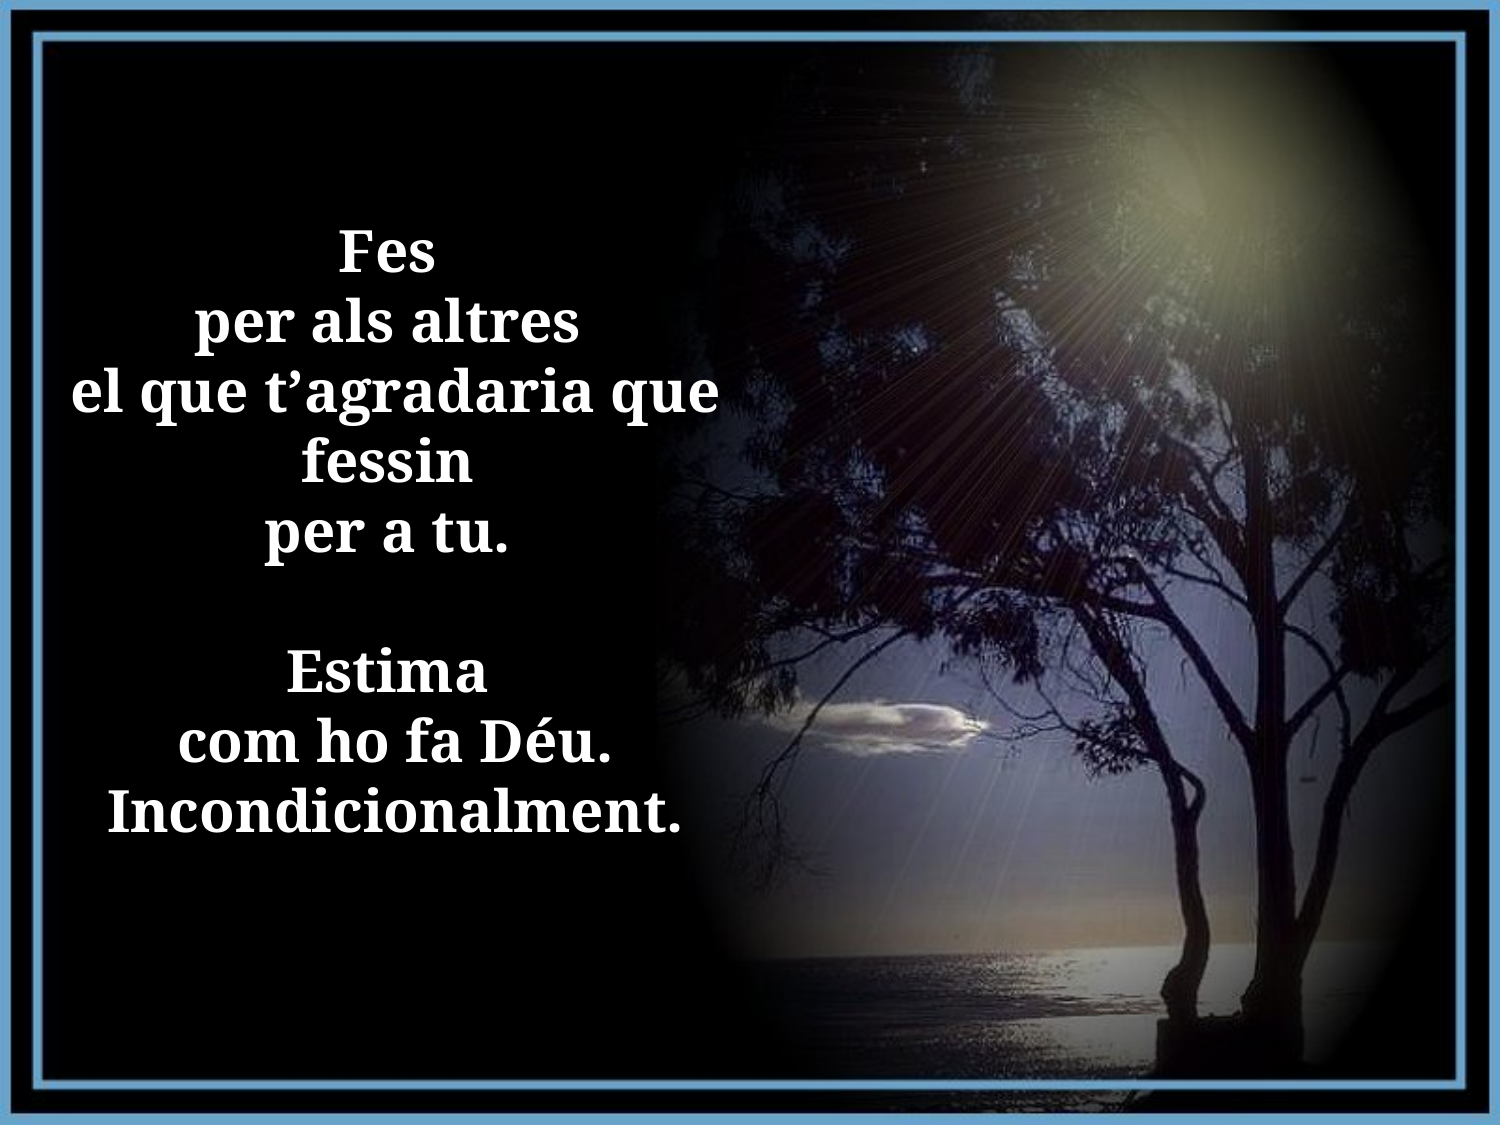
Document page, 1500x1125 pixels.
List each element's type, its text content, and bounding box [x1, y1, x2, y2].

text_box Fes per als altres el que t’agradaria que fessin per a tu. Estima com ho fa Déu. Incondicionalment. [53, 206, 739, 852]
picture [0, 0, 1500, 1125]
